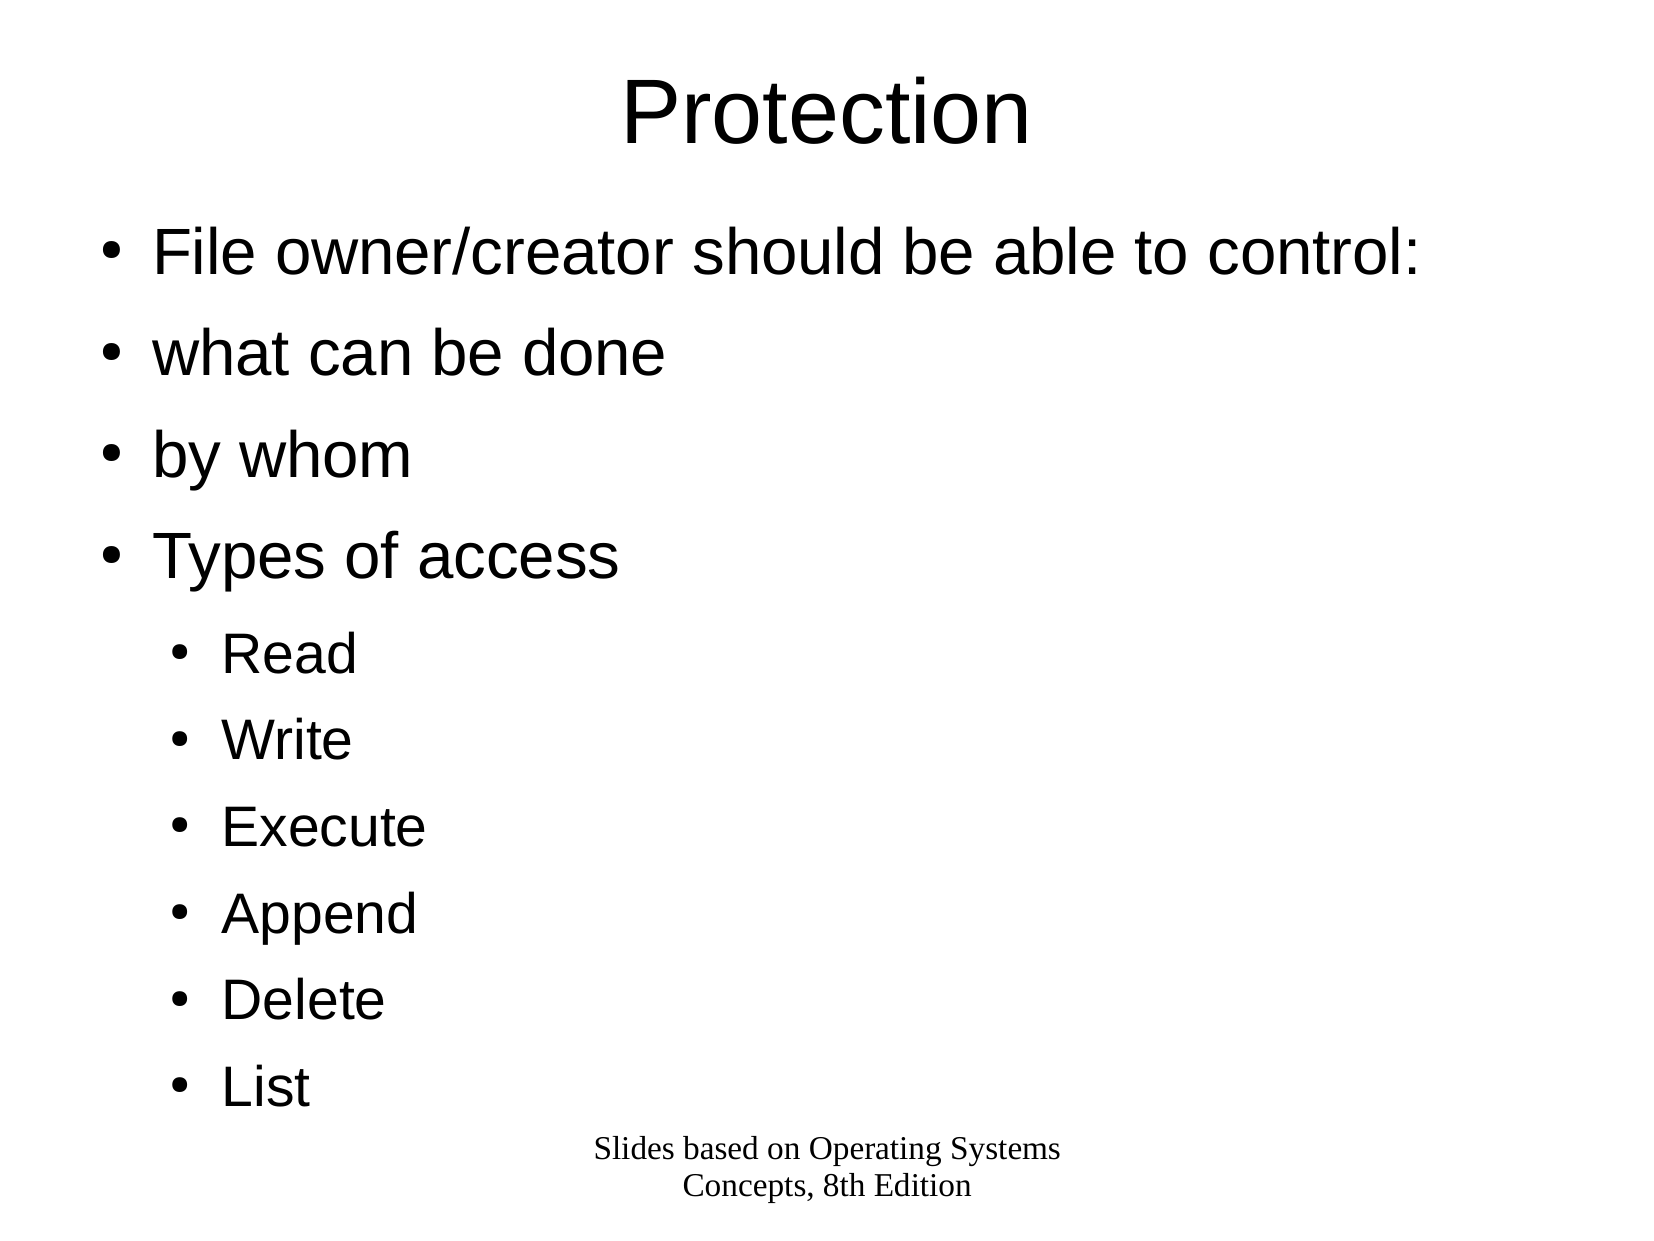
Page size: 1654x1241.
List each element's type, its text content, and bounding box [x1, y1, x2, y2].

title Protection [82, 8, 1571, 215]
list File owner/creator should be able to control: what can be done by whom Types of access Read Write Execute Append Delete List [82, 215, 1571, 1126]
